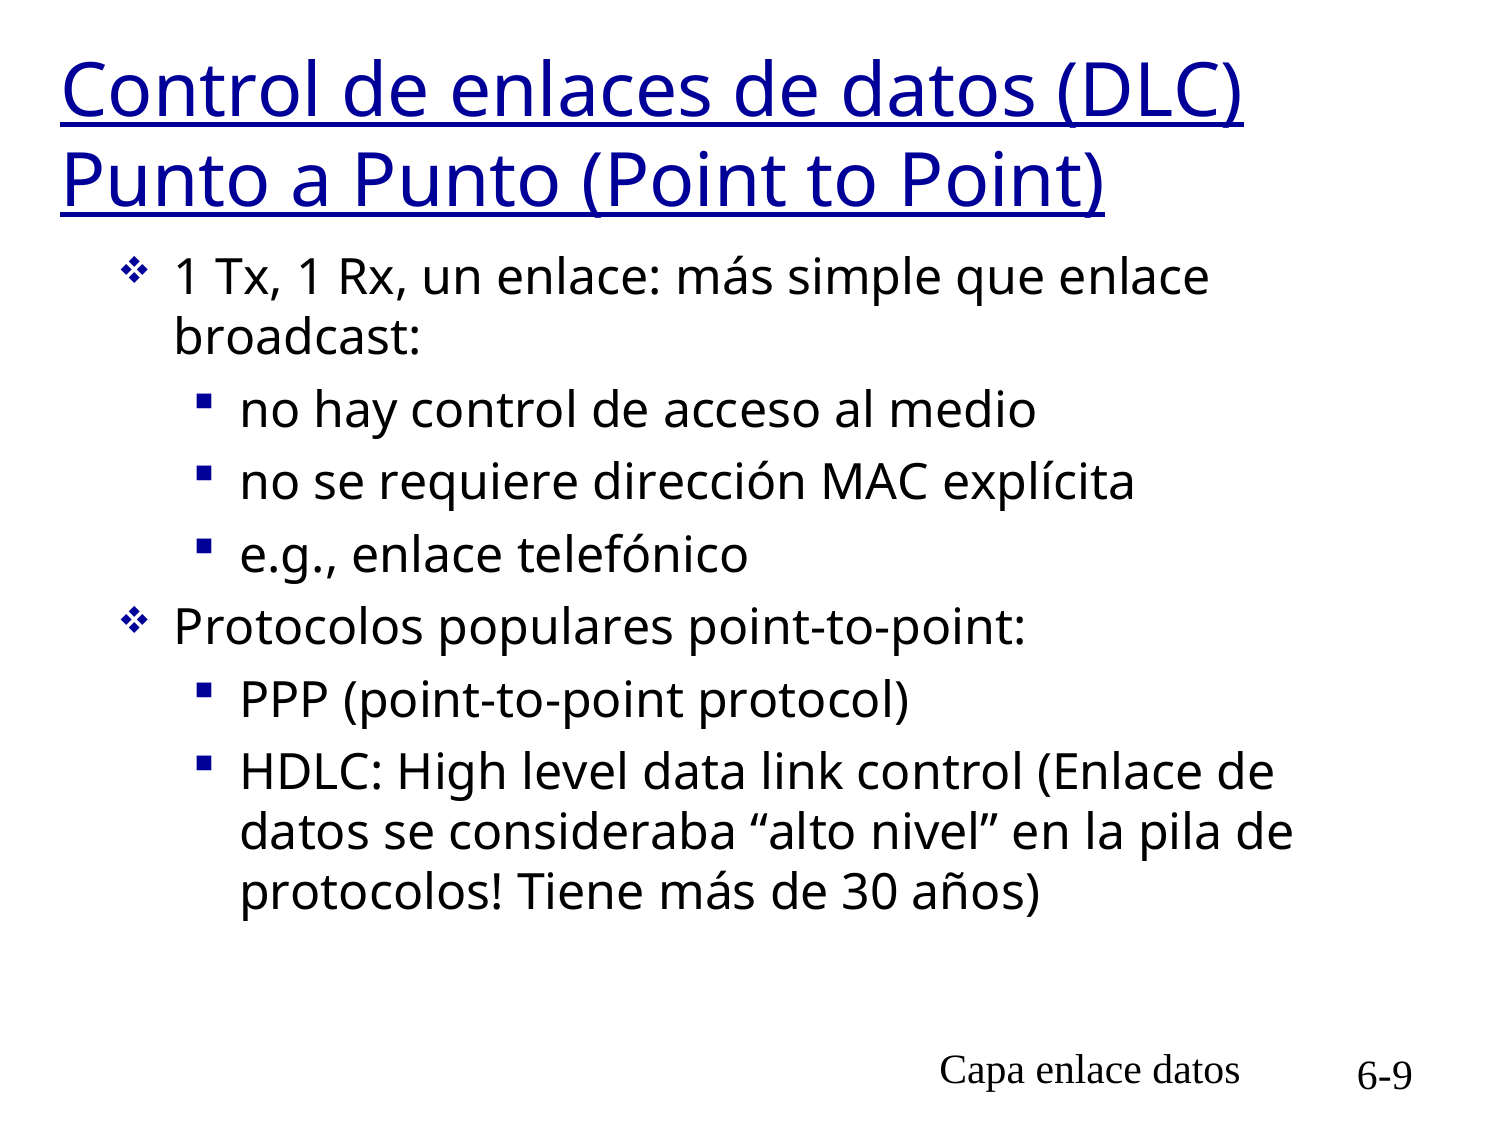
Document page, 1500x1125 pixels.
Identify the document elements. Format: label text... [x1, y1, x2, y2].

list 1 Tx, 1 Rx, un enlace: más simple que enlace broadcast: no hay control de acceso al medio no se requiere dirección MAC explícita e.g., enlace telefónico Protocolos populares point-to-point: PPP (point-to-point protocol) HDLC: High level data link control (Enlace de datos se consideraba “alto nivel” en la pila de protocolos! Tiene más de 30 años) [102, 237, 1378, 1050]
title Control de enlaces de datos (DLC) Punto a Punto (Point to Point) [45, 33, 1472, 229]
